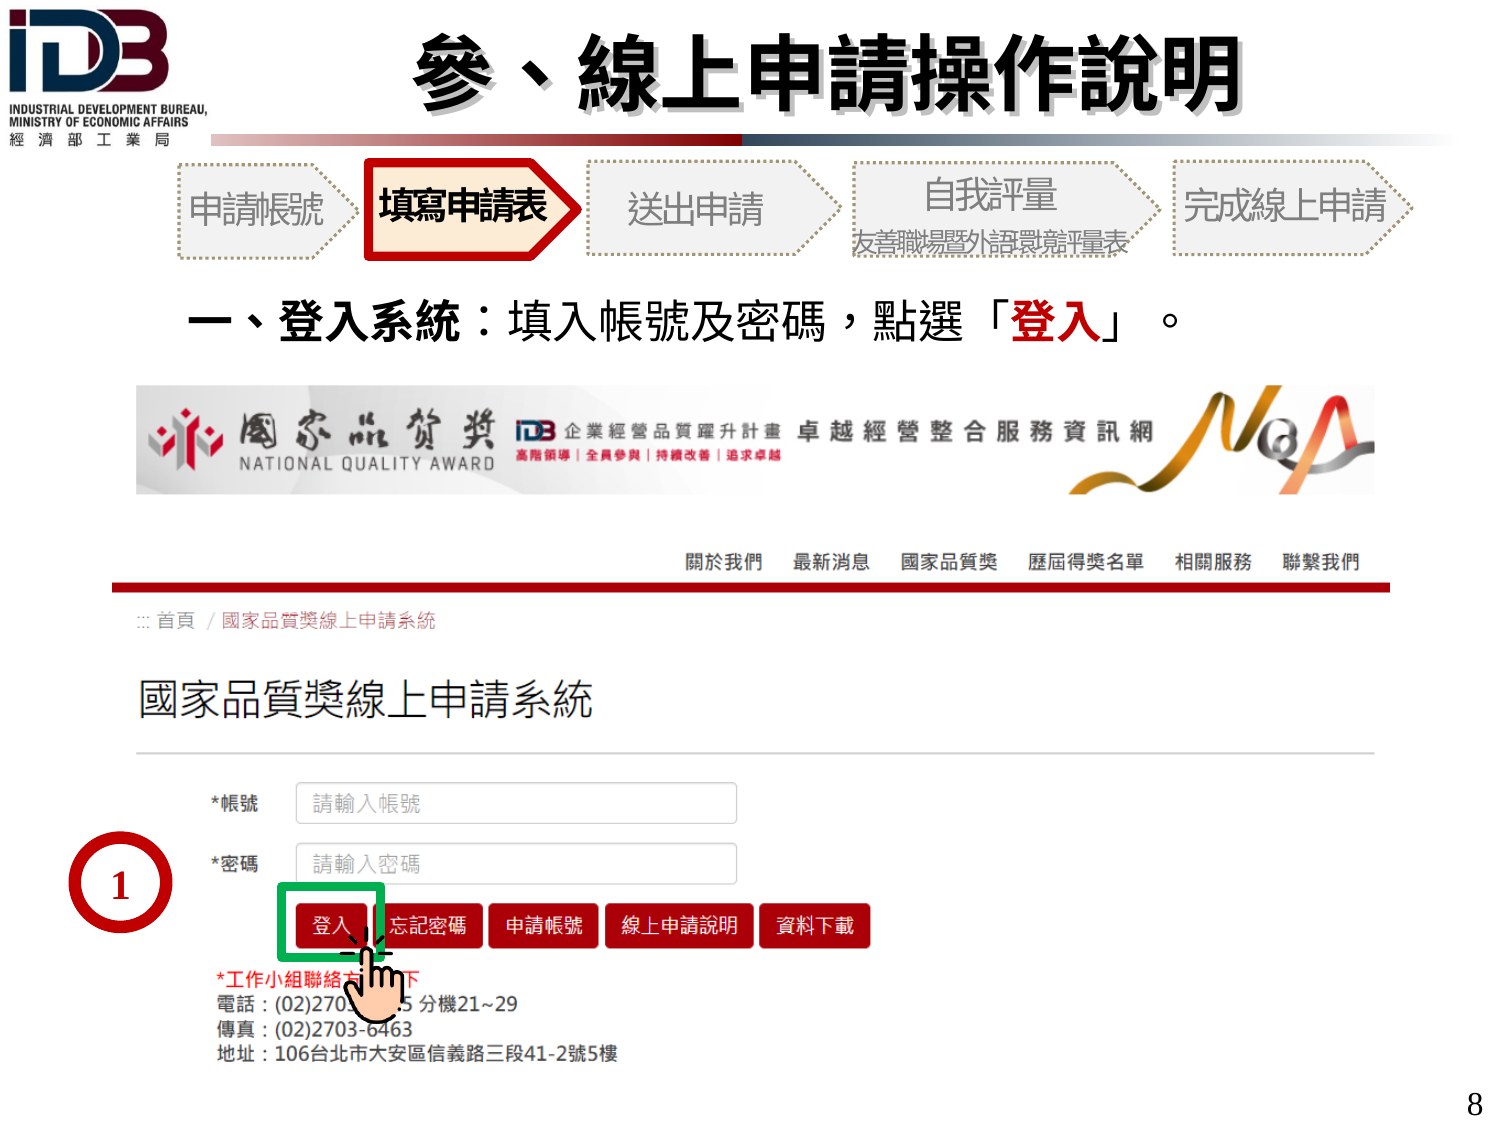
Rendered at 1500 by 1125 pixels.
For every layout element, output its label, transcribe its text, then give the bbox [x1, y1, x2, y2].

picture [112, 360, 1390, 1105]
text_box 送出申請 [572, 171, 820, 254]
text_box 自我評量 友善職場暨外語環境評量表 [933, 240, 974, 252]
text_box 參、線上申請操作說明 [153, 13, 1500, 156]
text_box 完成線上申請 [1135, 173, 1437, 256]
text_box [820, 186, 842, 230]
text_box 填寫申請表 [340, 173, 588, 256]
text_box [368, 162, 541, 173]
text_box 一、登入系統：填入帳號及密碼，點選「登入」。 [172, 256, 1500, 384]
text_box [588, 161, 805, 171]
text_box [1174, 161, 1378, 173]
text_box [854, 162, 1122, 171]
text_box 自我評量 友善職場暨外語環境評量表 [845, 171, 1135, 254]
text_box [179, 164, 324, 176]
text_box 申請帳號 [133, 176, 340, 260]
text_box 1 [74, 837, 167, 927]
